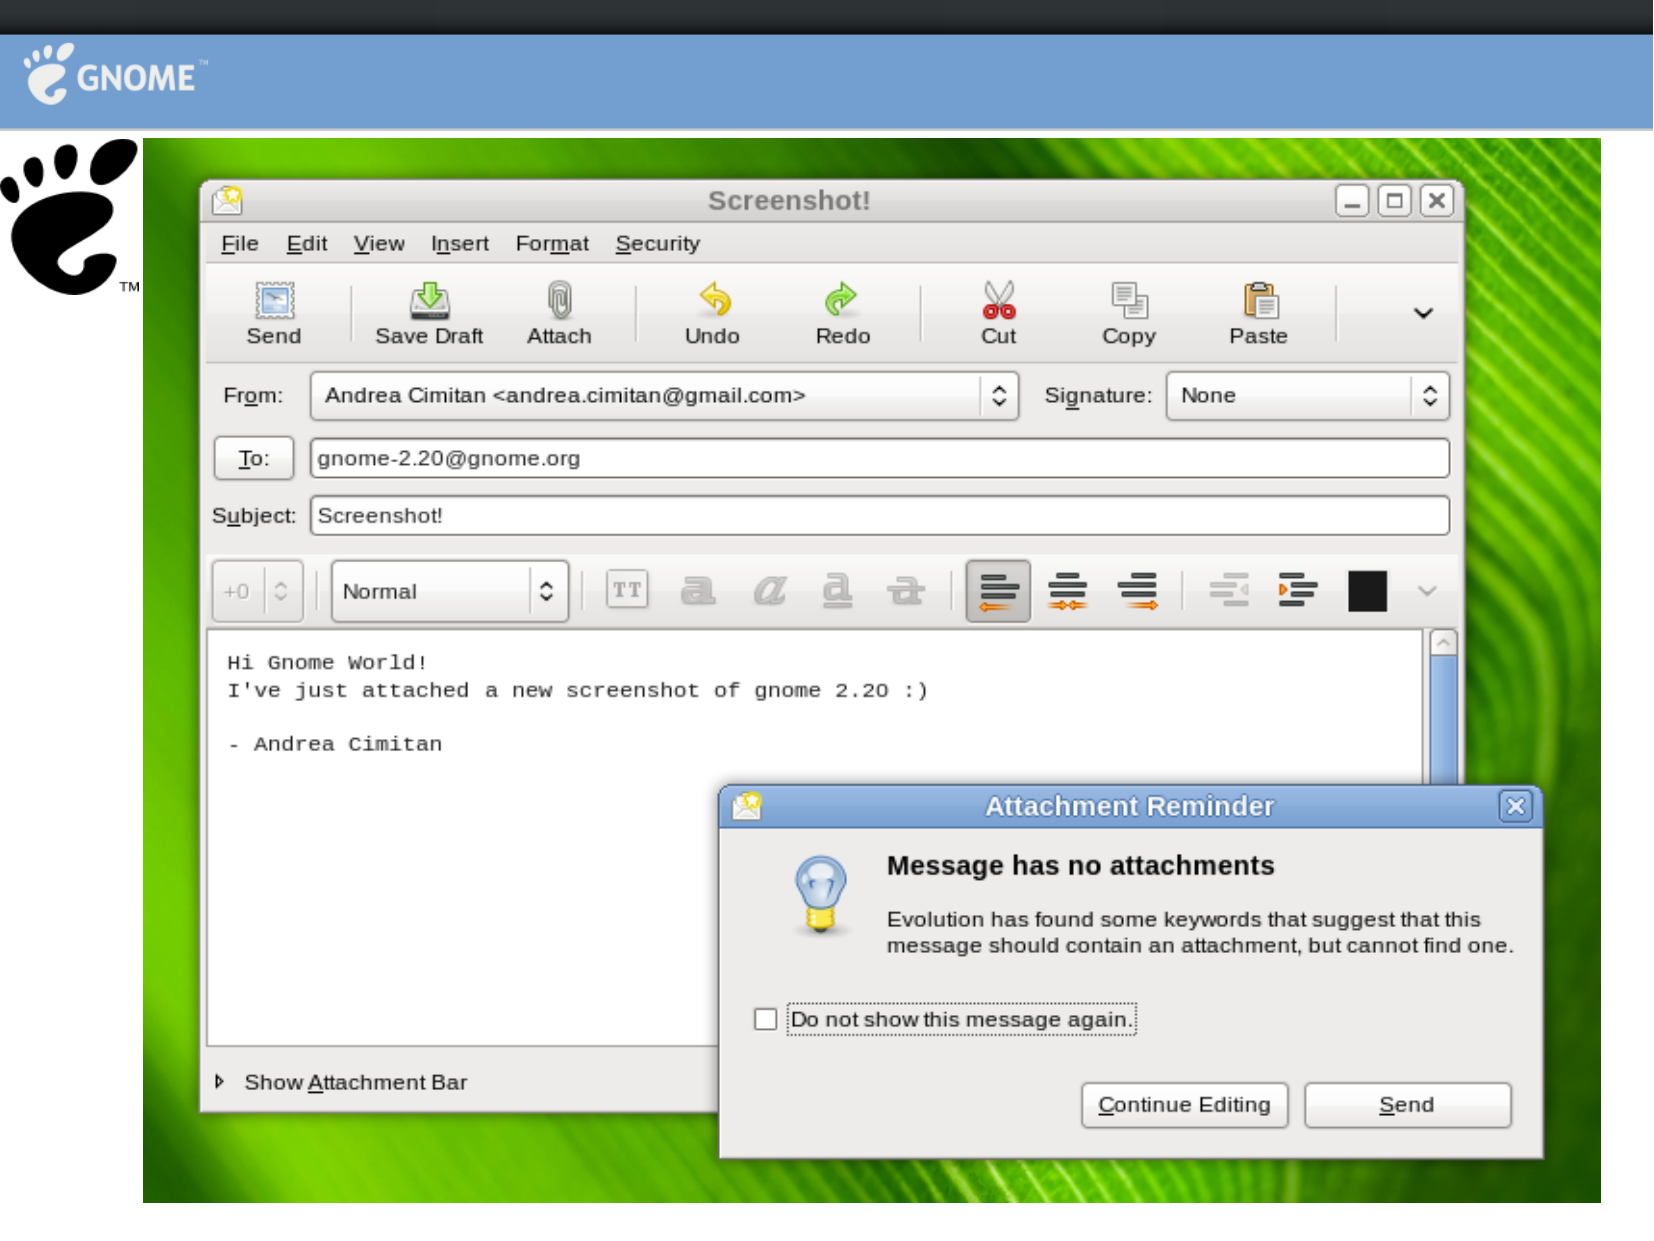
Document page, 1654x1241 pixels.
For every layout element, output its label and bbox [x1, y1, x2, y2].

picture [0, 0, 1653, 131]
picture [0, 139, 139, 295]
picture [143, 138, 1601, 1203]
